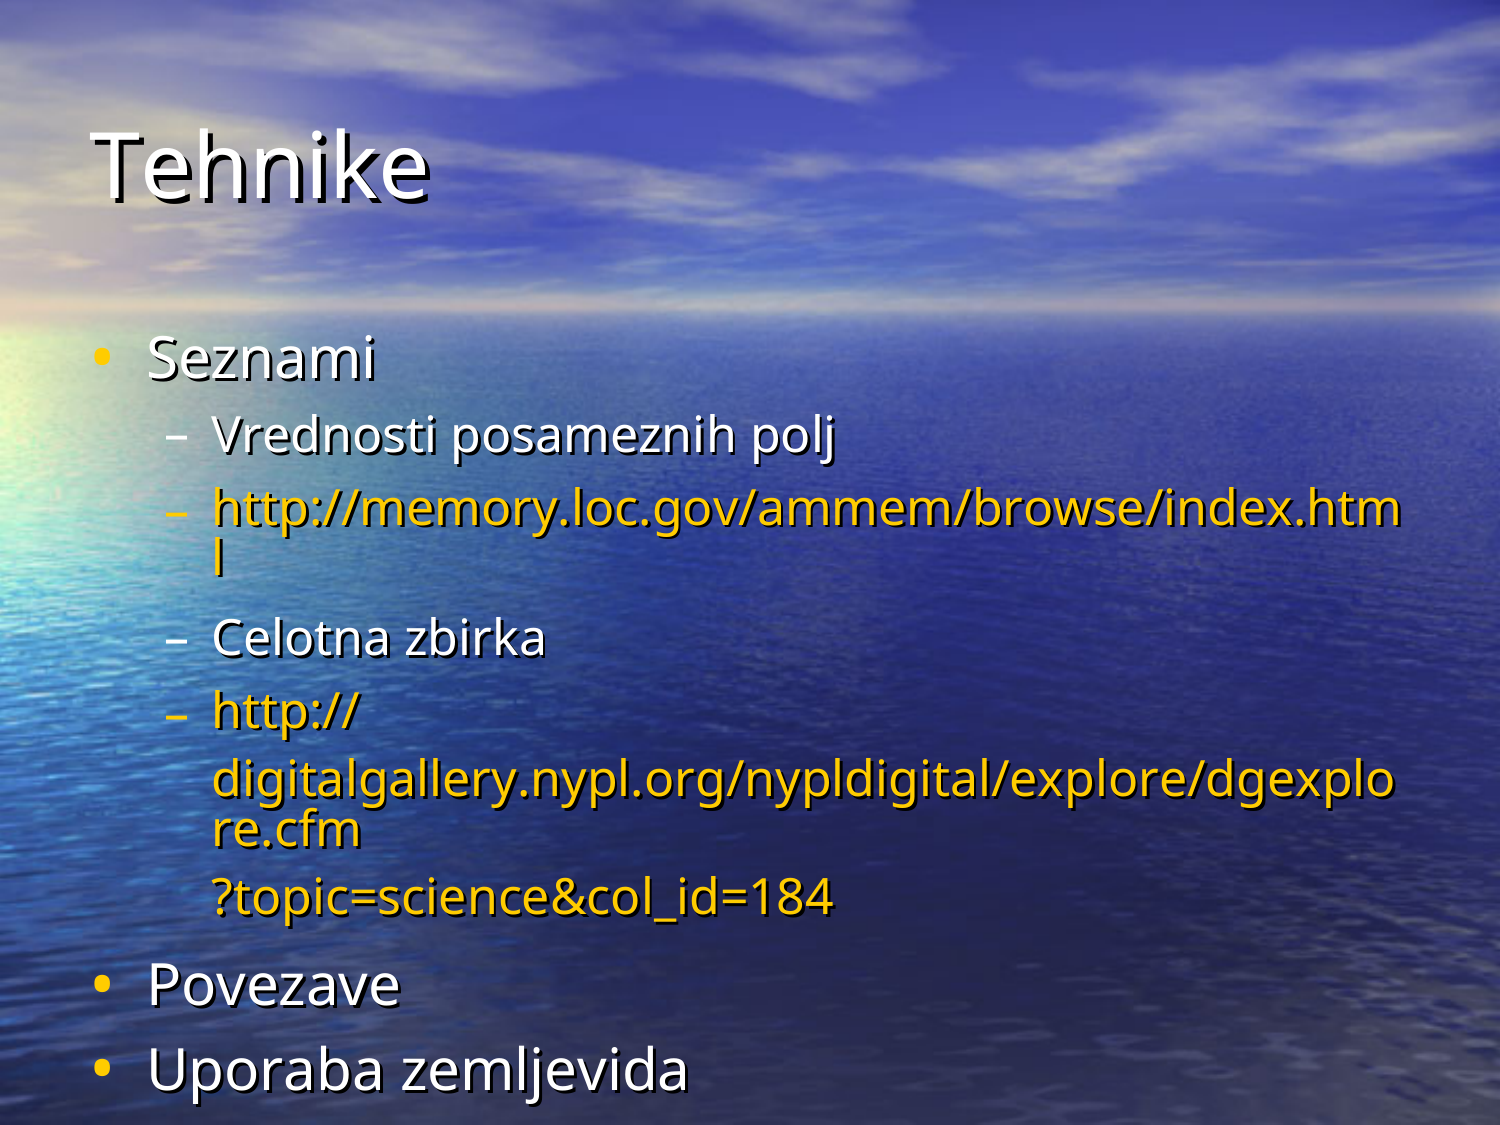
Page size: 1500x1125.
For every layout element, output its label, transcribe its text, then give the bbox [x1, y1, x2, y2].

list Seznami Vrednosti posameznih polj http://memory.loc.gov/ammem/browse/index.html Celotna zbirka http://digitalgallery.nypl.org/nypldigital/explore/dgexplore.cfm?topic=science&col_id=184 Povezave Uporaba zemljevida http://clients.alexandria.ucsb.edu/globetrotter/ [75, 312, 1426, 999]
title Tehnike [75, 47, 1426, 276]
picture [0, 0, 1500, 1125]
